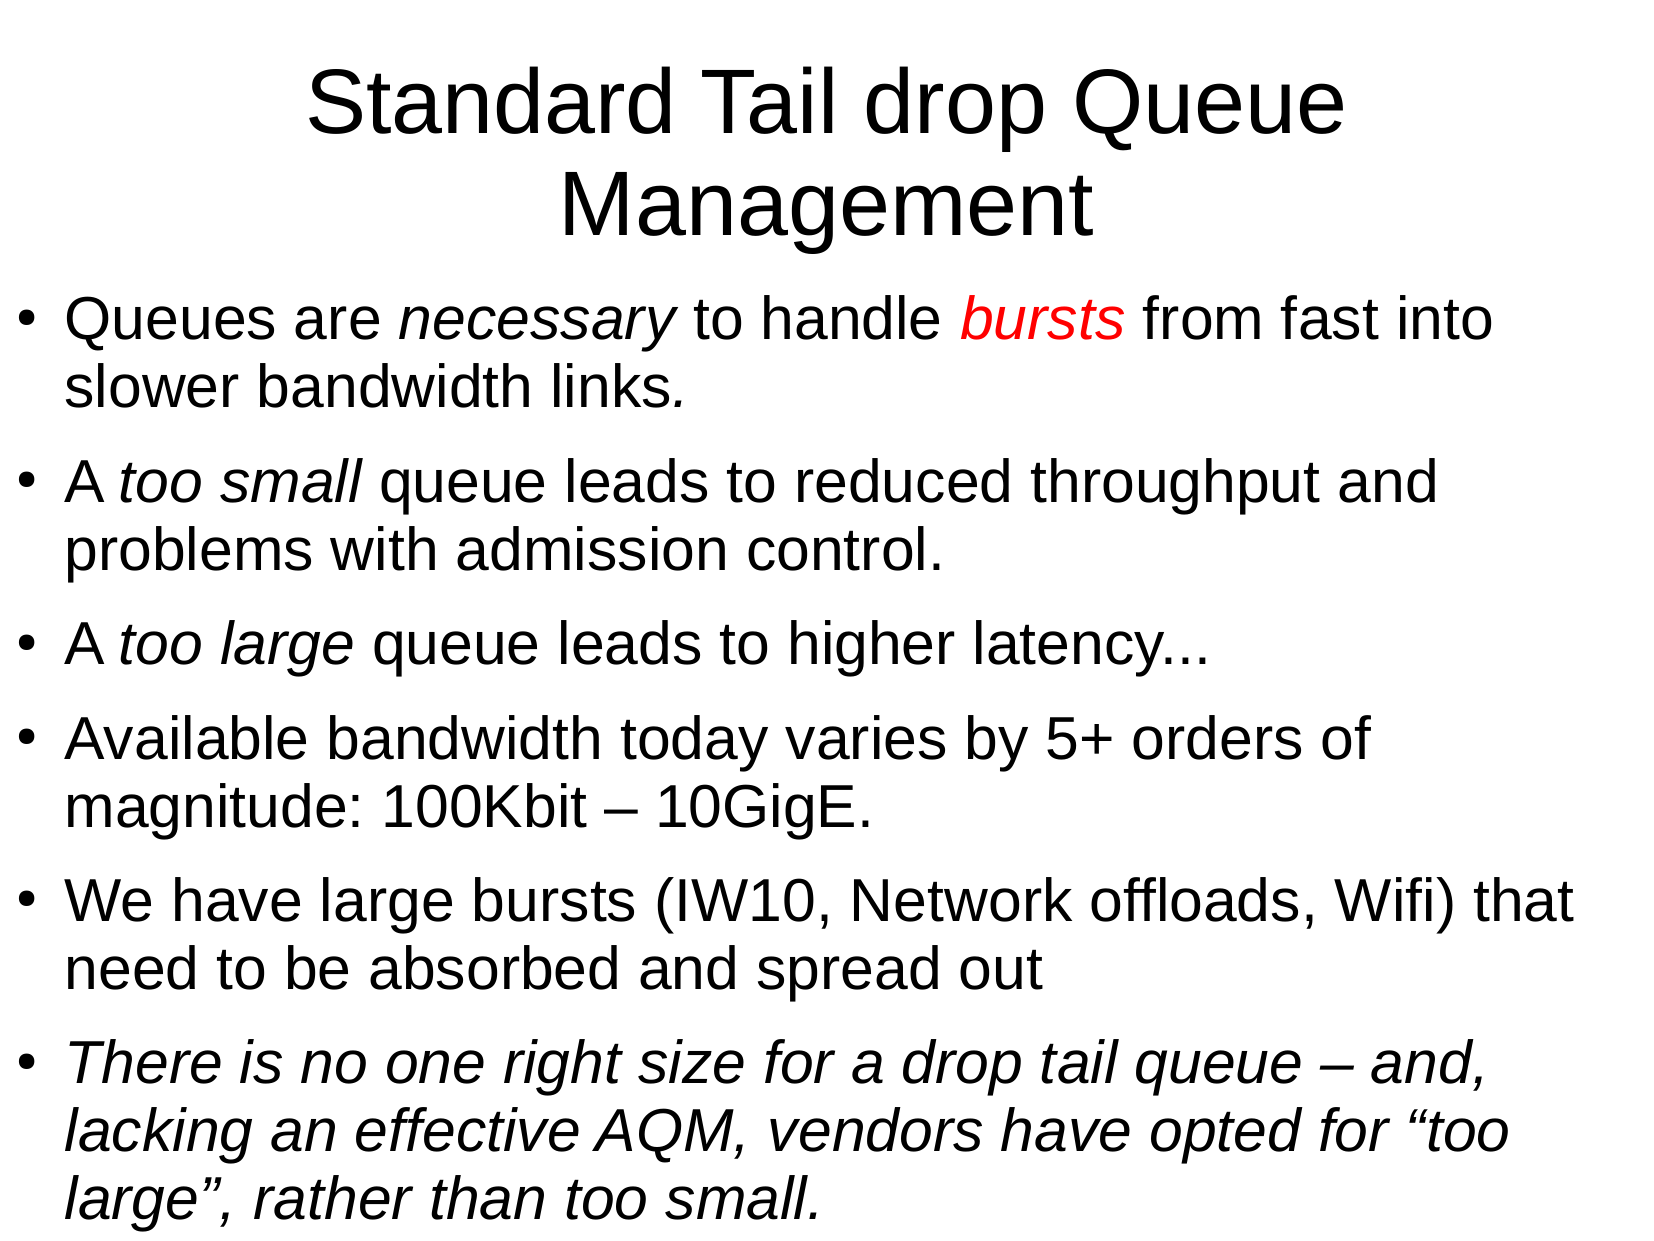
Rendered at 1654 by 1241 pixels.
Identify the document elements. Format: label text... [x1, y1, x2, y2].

title Standard Tail drop Queue Management [82, 49, 1571, 257]
list Queues are necessary to handle bursts from fast into slower bandwidth links. A too small queue leads to reduced throughput and problems with admission control. A too large queue leads to higher latency... Available bandwidth today varies by 5+ orders of magnitude: 100Kbit – 10GigE. We have large bursts (IW10, Network offloads, Wifi) that need to be absorbed and spread out There is no one right size for a drop tail queue – and, lacking an effective AQM, vendors have opted for “too large”, rather than too small. [0, 285, 1654, 1241]
